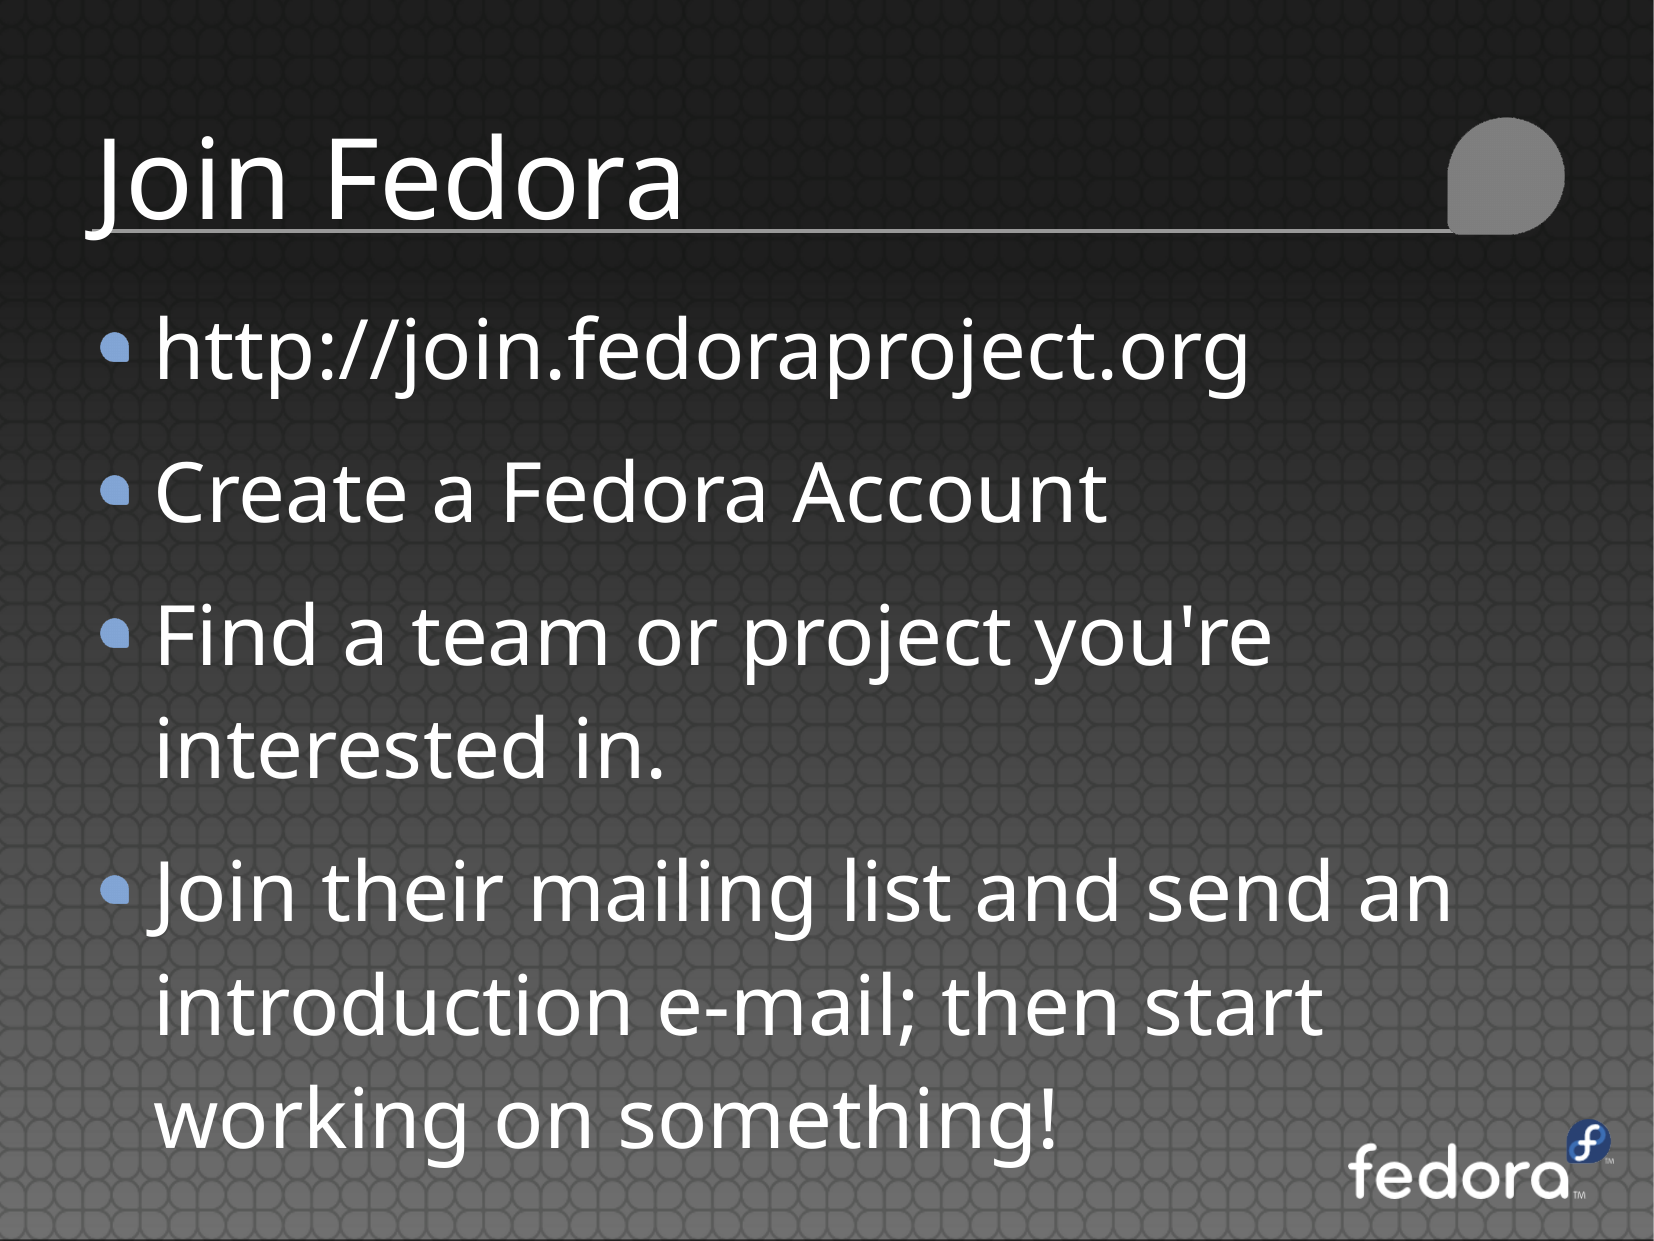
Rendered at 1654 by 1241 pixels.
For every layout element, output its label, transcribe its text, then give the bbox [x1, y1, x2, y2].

picture [0, 0, 1654, 1241]
title Join Fedora [94, 100, 1426, 251]
list http://join.fedoraproject.org Create a Fedora Account Find a team or project you're interested in. Join their mailing list and send an introduction e-mail; then start working on something! [82, 290, 1571, 1094]
